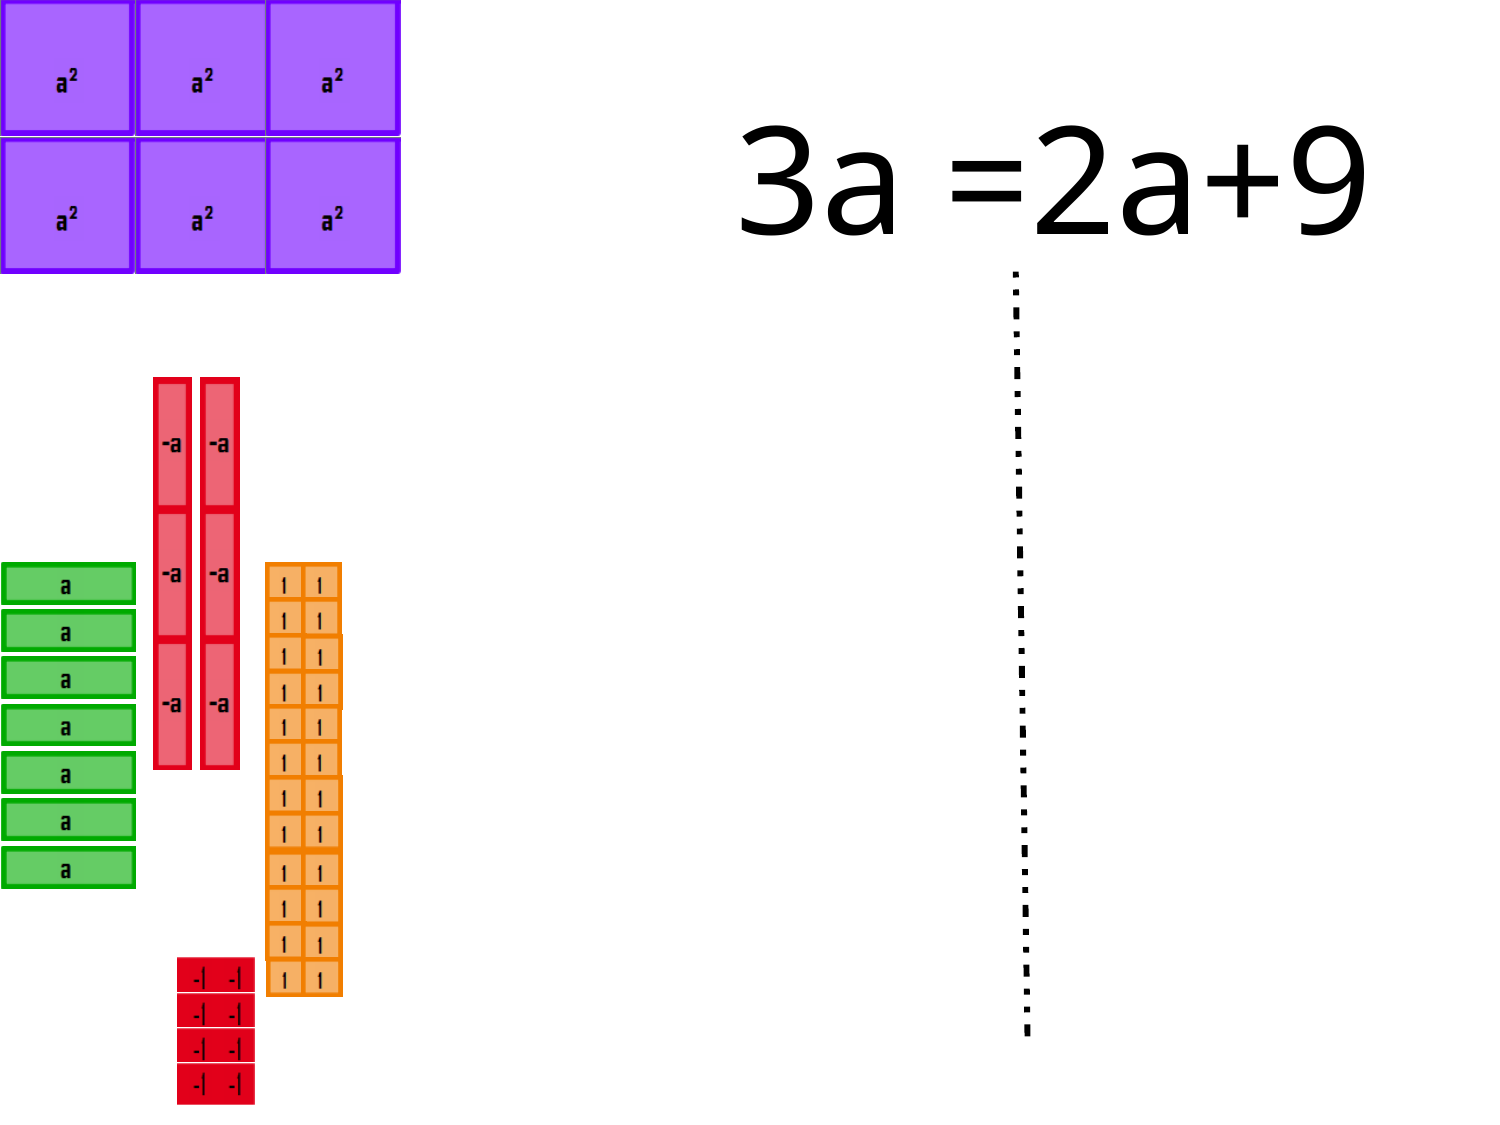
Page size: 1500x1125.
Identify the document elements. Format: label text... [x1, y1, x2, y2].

picture [153, 377, 192, 770]
picture [0, 656, 136, 699]
picture [200, 377, 240, 770]
picture [0, 562, 136, 605]
picture [0, 798, 136, 841]
picture [0, 137, 401, 274]
picture [265, 562, 343, 998]
text_box 3a =2a+9 [720, 76, 1387, 272]
picture [0, 751, 136, 794]
picture [0, 609, 136, 652]
picture [0, 704, 136, 747]
picture [0, 0, 401, 136]
picture [177, 956, 255, 1106]
picture [0, 846, 136, 889]
